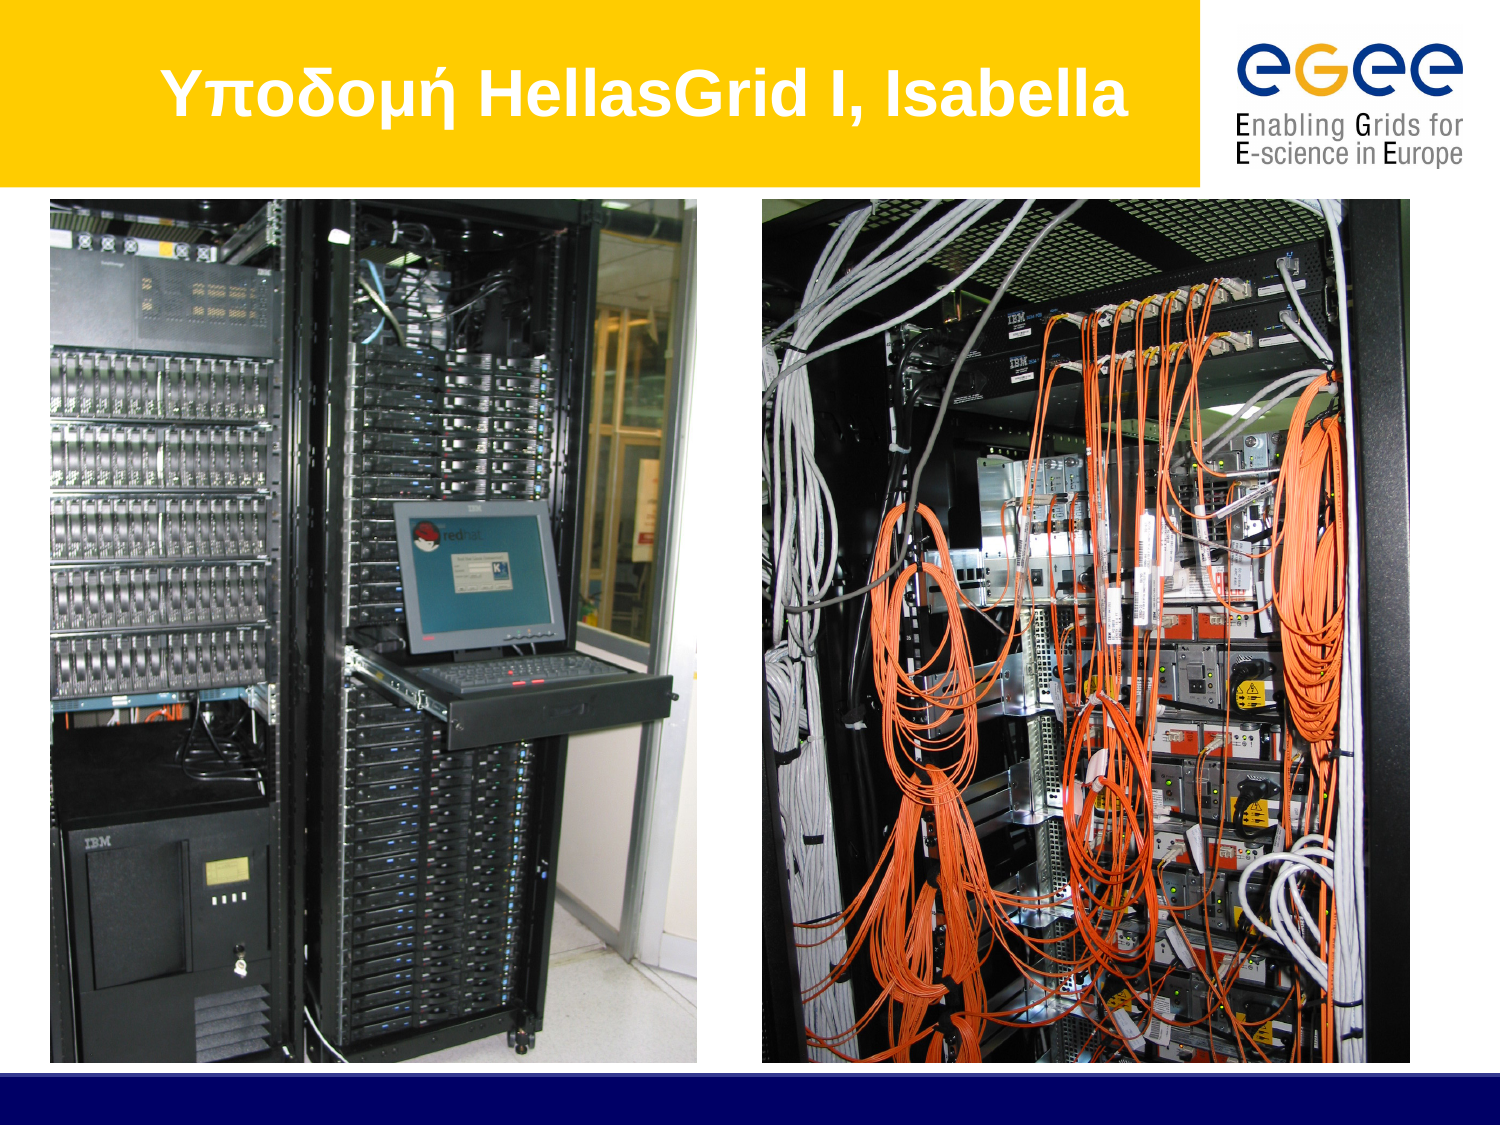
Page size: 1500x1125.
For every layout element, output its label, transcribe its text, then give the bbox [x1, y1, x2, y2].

picture [50, 199, 697, 1063]
picture [1237, 24, 1463, 169]
picture [762, 199, 1410, 1063]
title Υποδομή HellasGrid I, Isabella [0, 37, 1163, 150]
